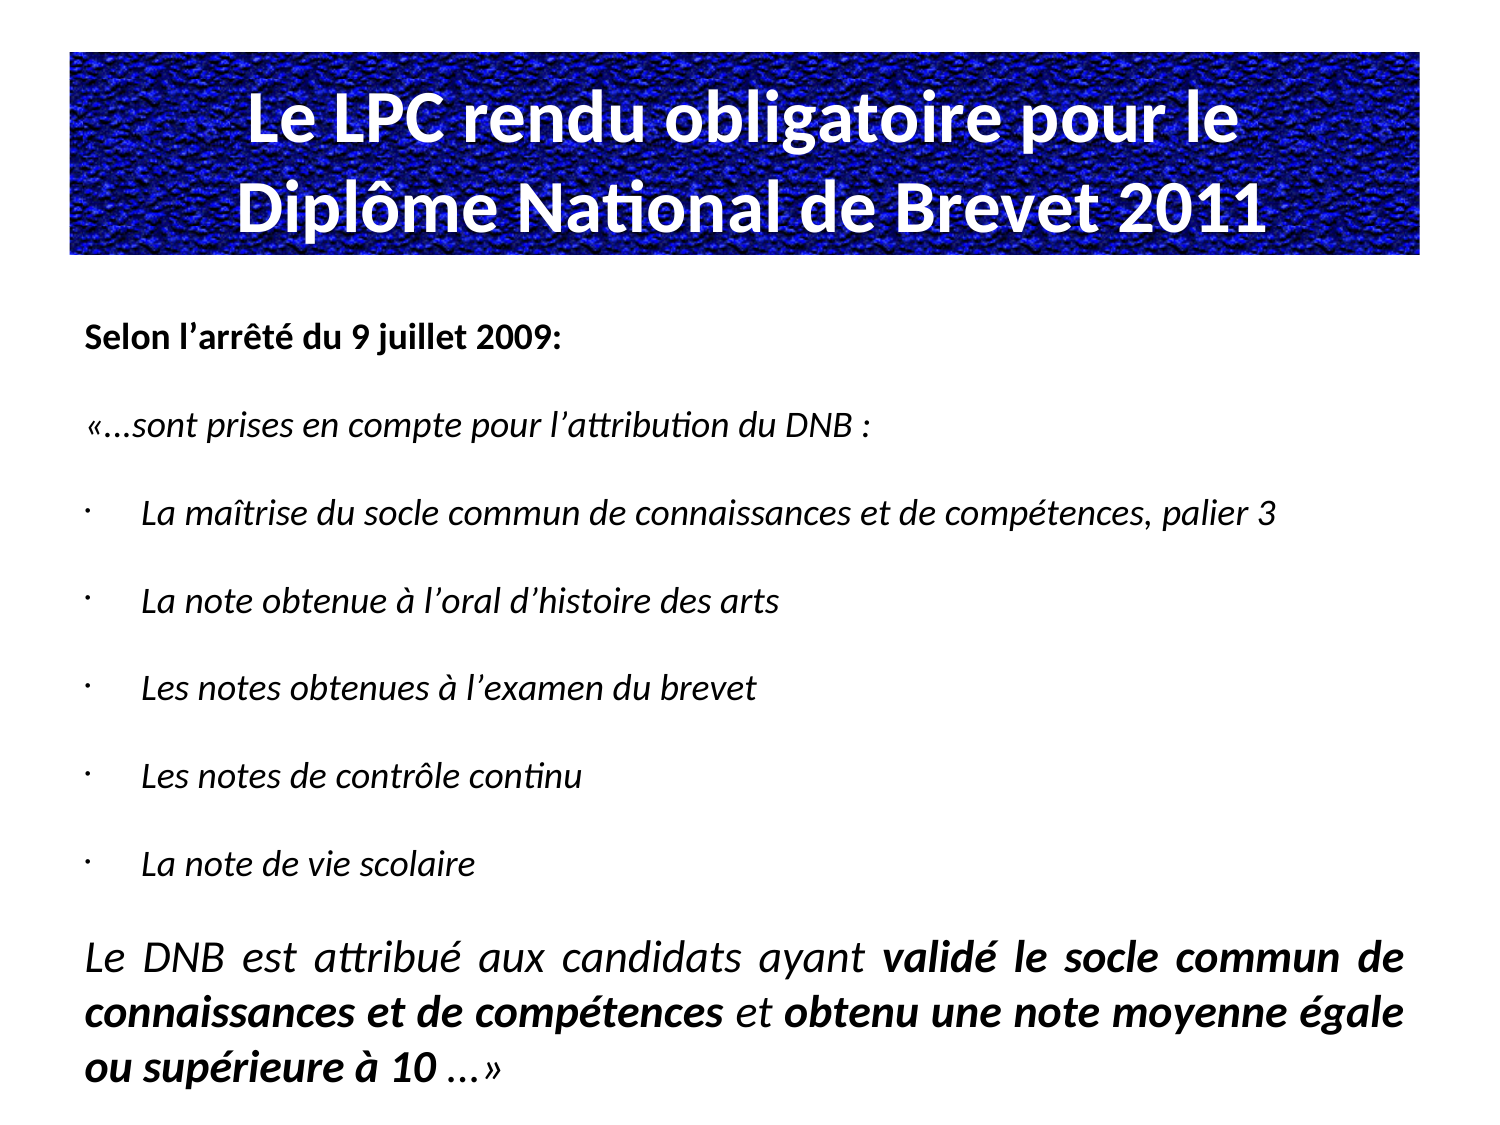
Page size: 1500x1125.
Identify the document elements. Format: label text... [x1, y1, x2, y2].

list Selon l’arrêté du 9 juillet 2009: «...sont prises en compte pour l’attribution du DNB : La maîtrise du socle commun de connaissances et de compétences, palier 3 La note obtenue à l’oral d’histoire des arts Les notes obtenues à l’examen du brevet Les notes de contrôle continu La note de vie scolaire Le DNB est attribué aux candidats ayant validé le socle commun de connaissances et de compétences et obtenu une note moyenne égale ou supérieure à 10 ...» [69, 297, 1420, 1125]
title Le LPC rendu obligatoire pour le Diplôme National de Brevet 2011 [69, 52, 1420, 255]
